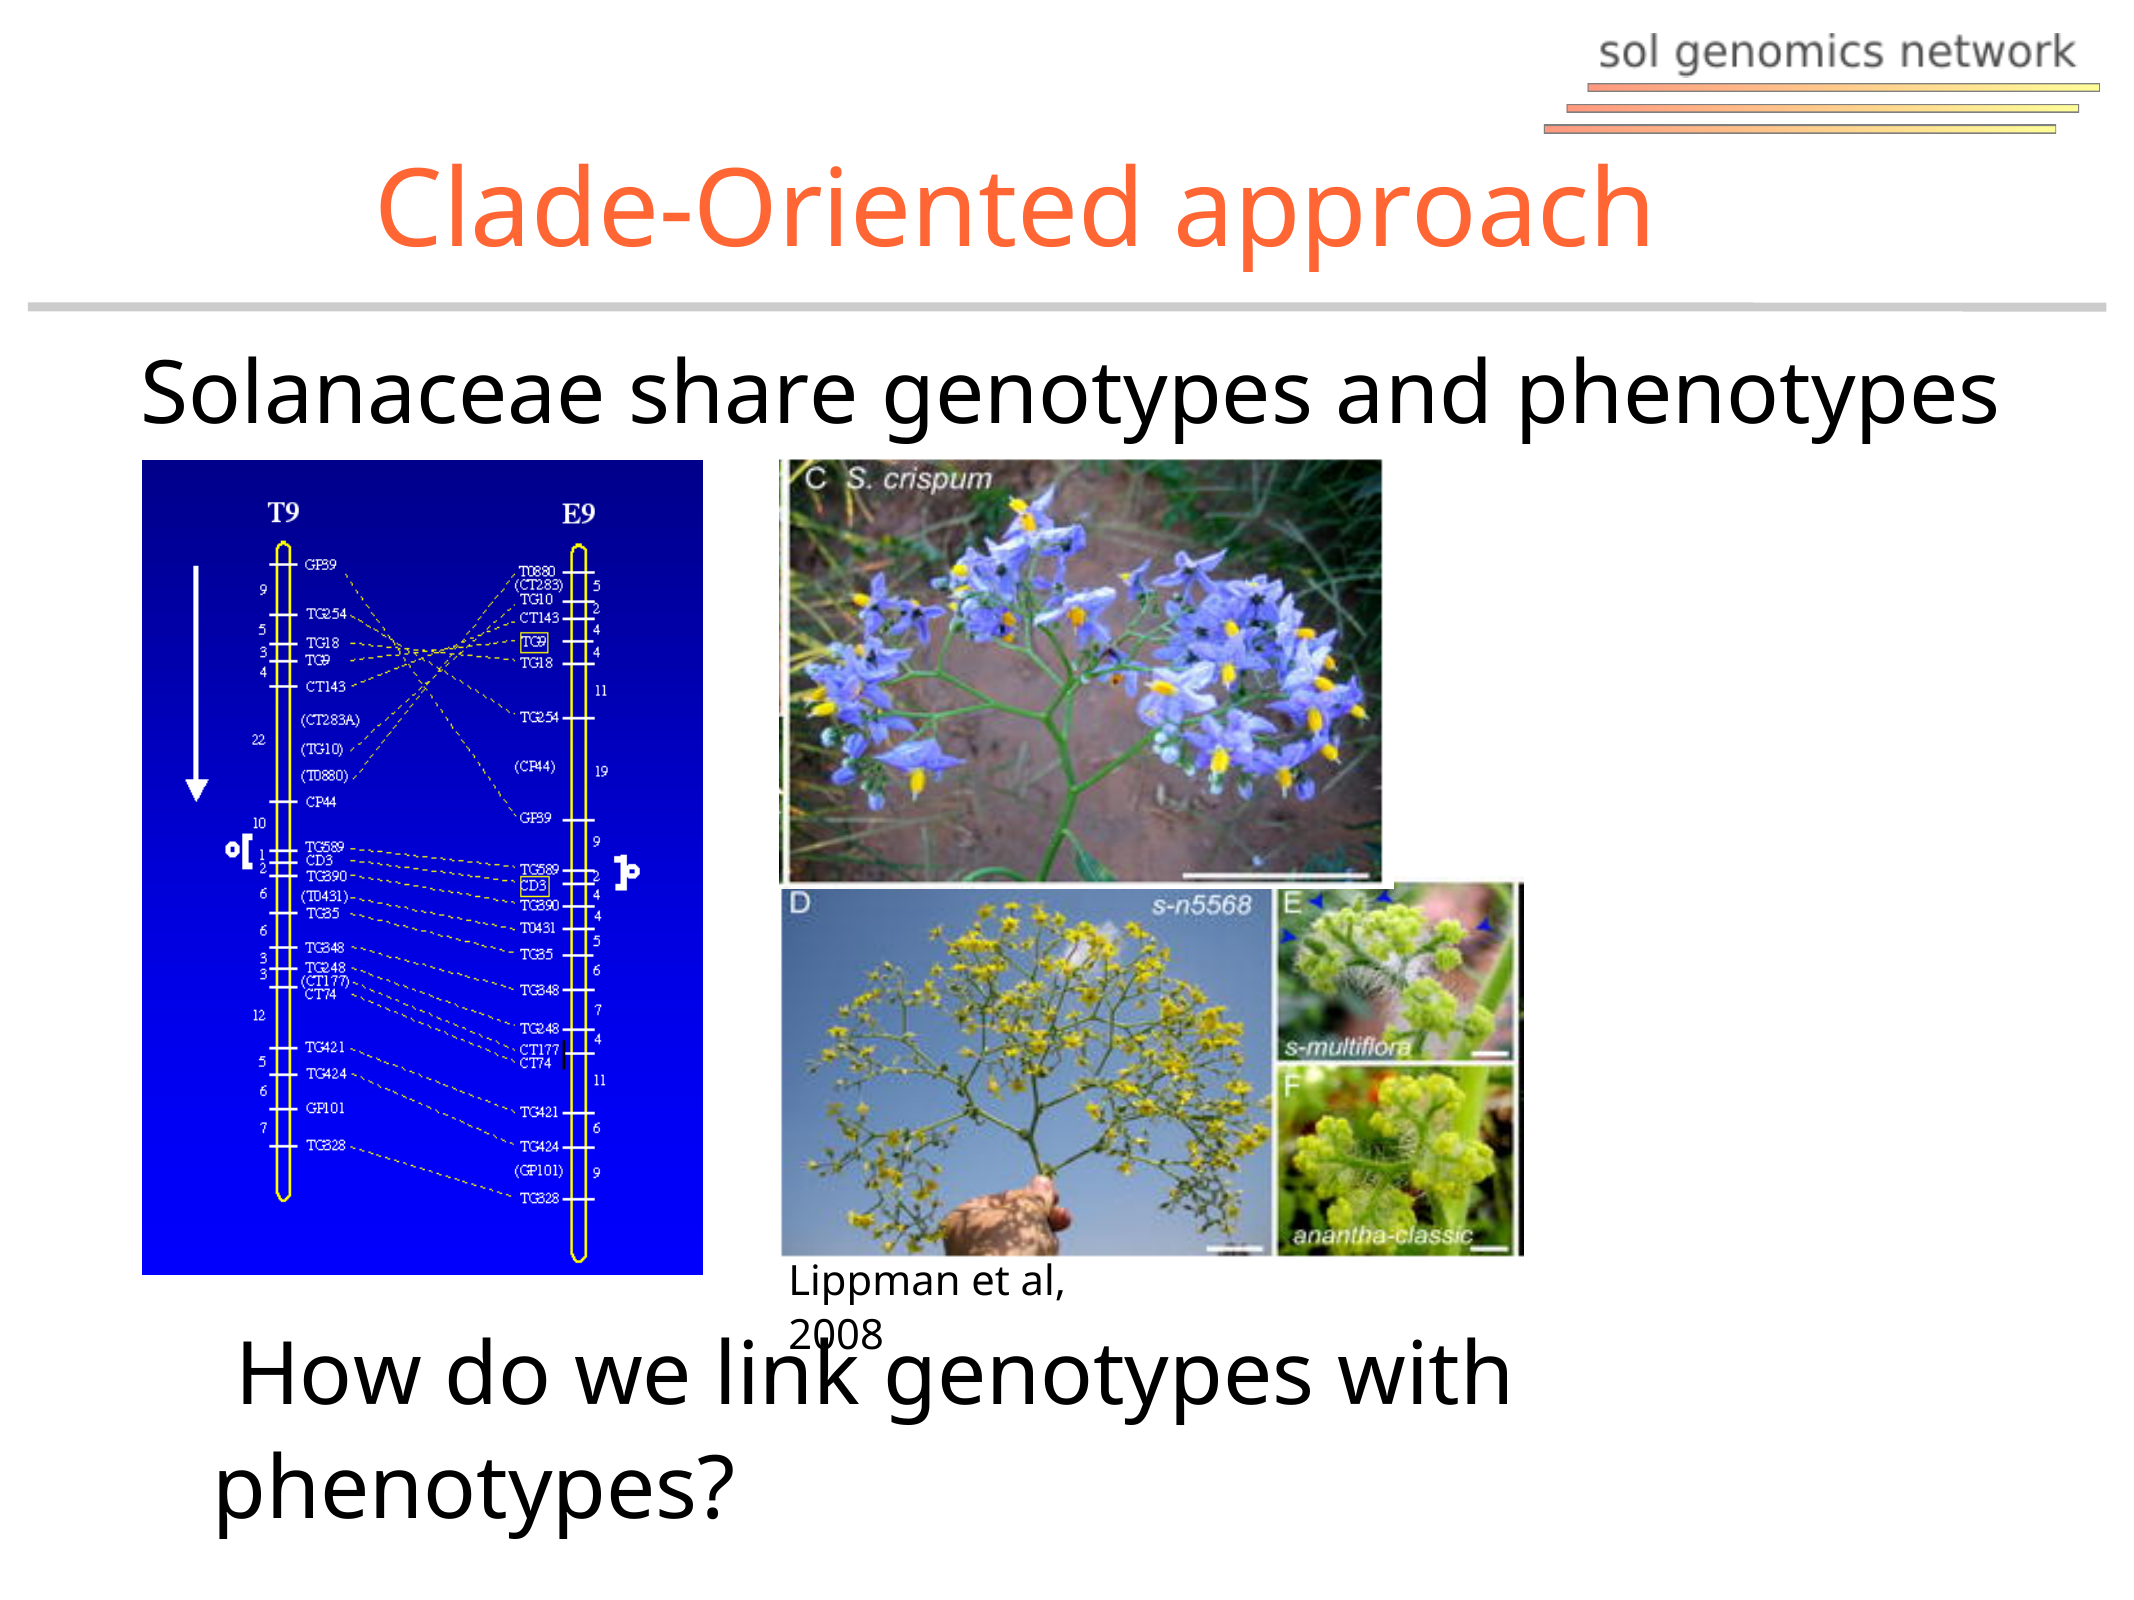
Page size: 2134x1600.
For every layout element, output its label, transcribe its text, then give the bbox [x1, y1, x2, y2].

picture [1597, 33, 2078, 78]
text_box Clade-Oriented approach [116, 133, 1916, 277]
text_box [1566, 104, 2080, 113]
picture [142, 460, 703, 1276]
text_box Solanaceae share genotypes and phenotypes [126, 324, 2039, 532]
text_box Lippman et al, 2008 [773, 1243, 1187, 1307]
text_box [1587, 83, 2101, 92]
text_box [1543, 124, 2057, 134]
text_box How do we link genotypes with phenotypes? [122, 1305, 1980, 1518]
picture [773, 447, 1524, 1272]
